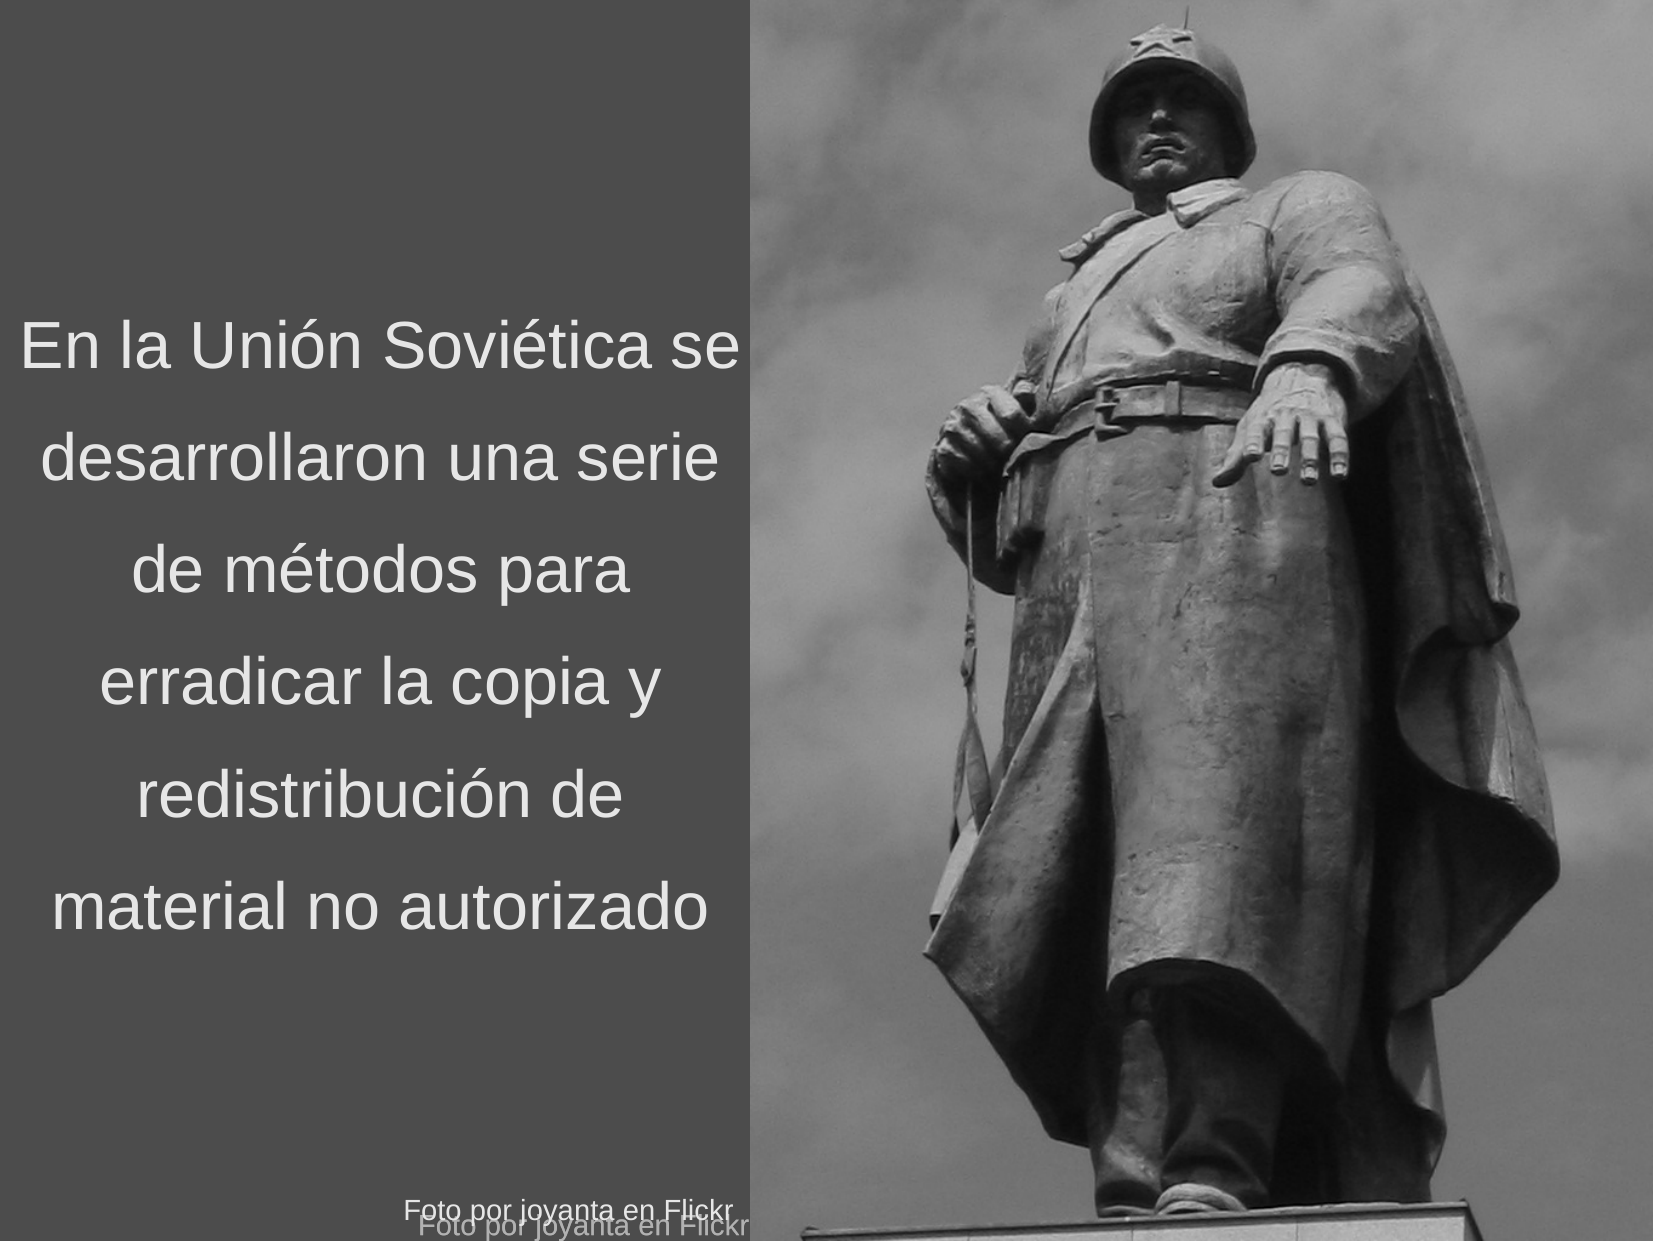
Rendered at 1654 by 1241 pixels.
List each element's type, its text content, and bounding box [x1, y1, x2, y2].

subtitle En la Unión Soviética se desarrollaron una serie de métodos para erradicar la copia y redistribución de material no autorizado [11, 112, 751, 1102]
picture [750, 0, 1653, 1241]
text_box Foto por joyanta en Flickr [388, 1186, 768, 1234]
